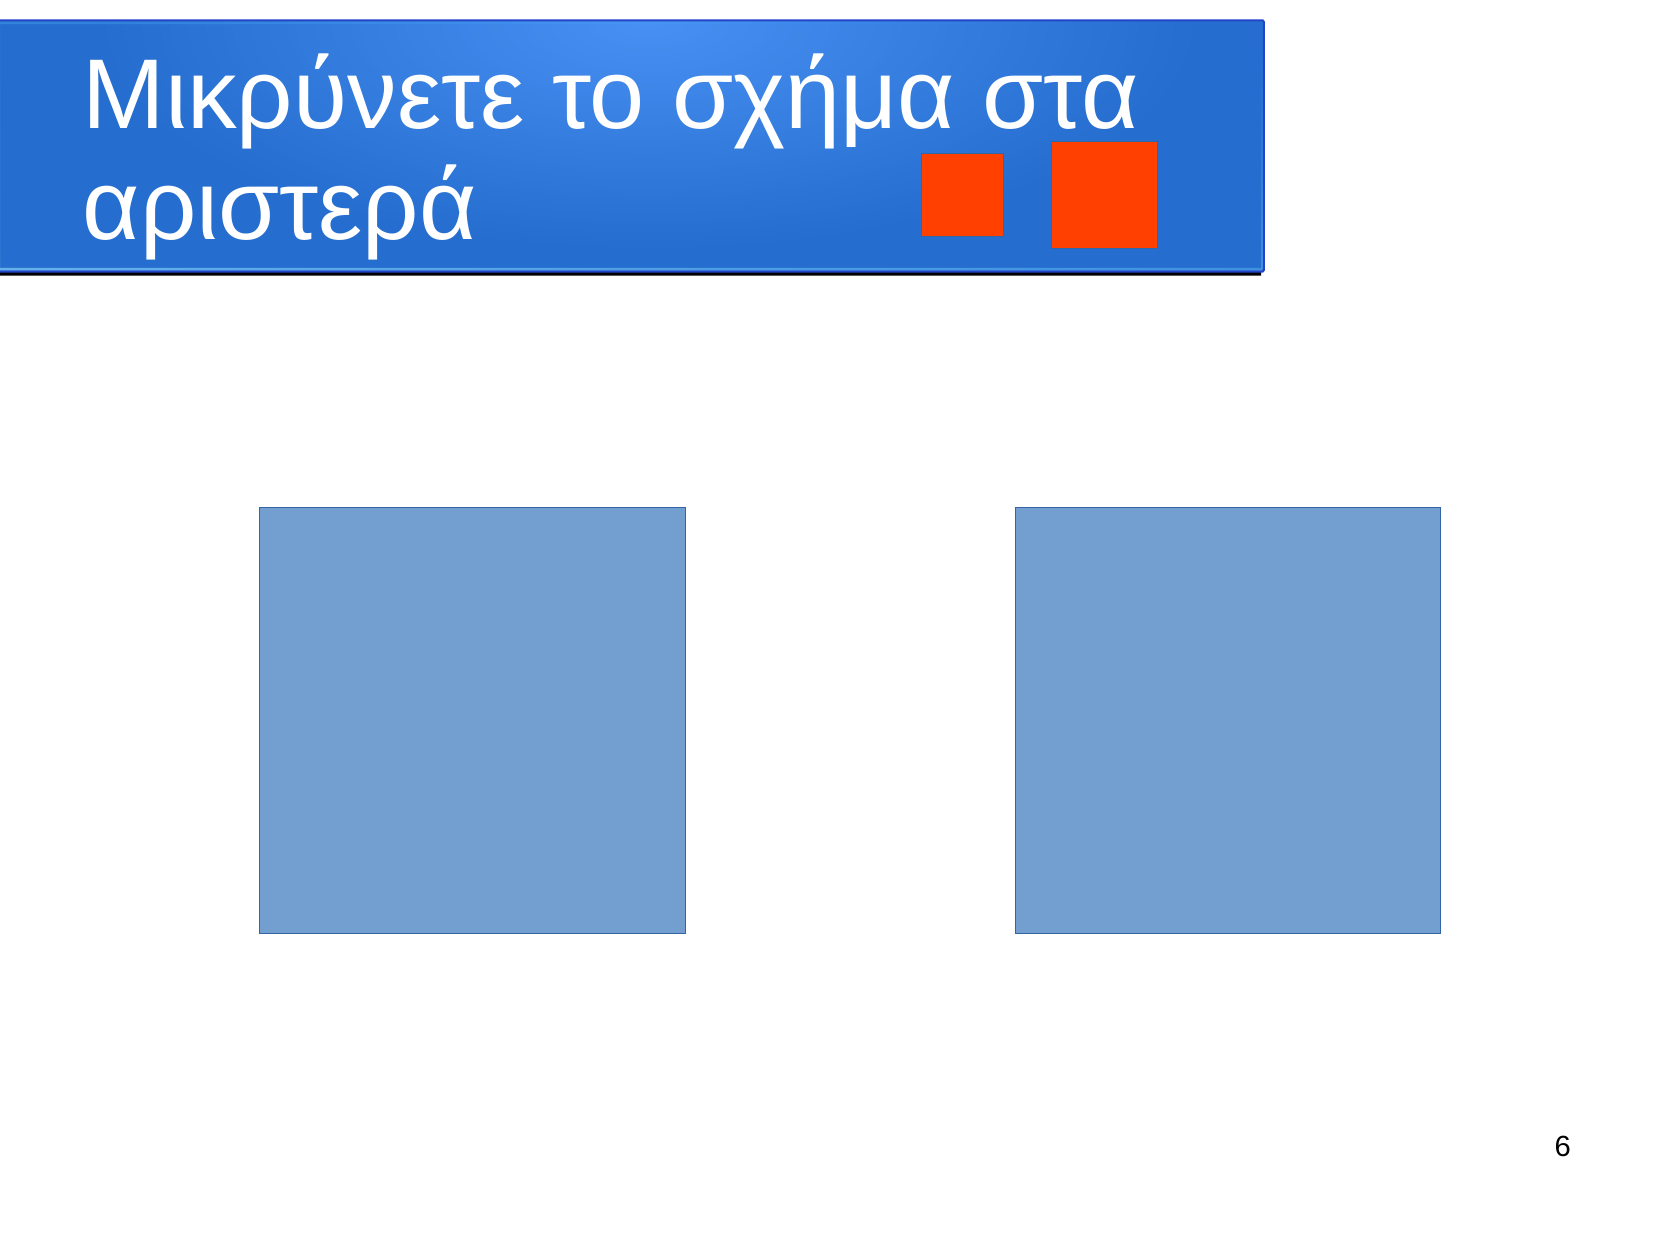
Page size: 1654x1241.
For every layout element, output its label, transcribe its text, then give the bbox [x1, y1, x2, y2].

title Μικρύνετε το σχήμα στα αριστερά [82, 38, 1235, 261]
text_box [1015, 507, 1441, 934]
text_box [259, 507, 686, 934]
text_box [921, 153, 1004, 237]
text_box [1051, 141, 1158, 249]
